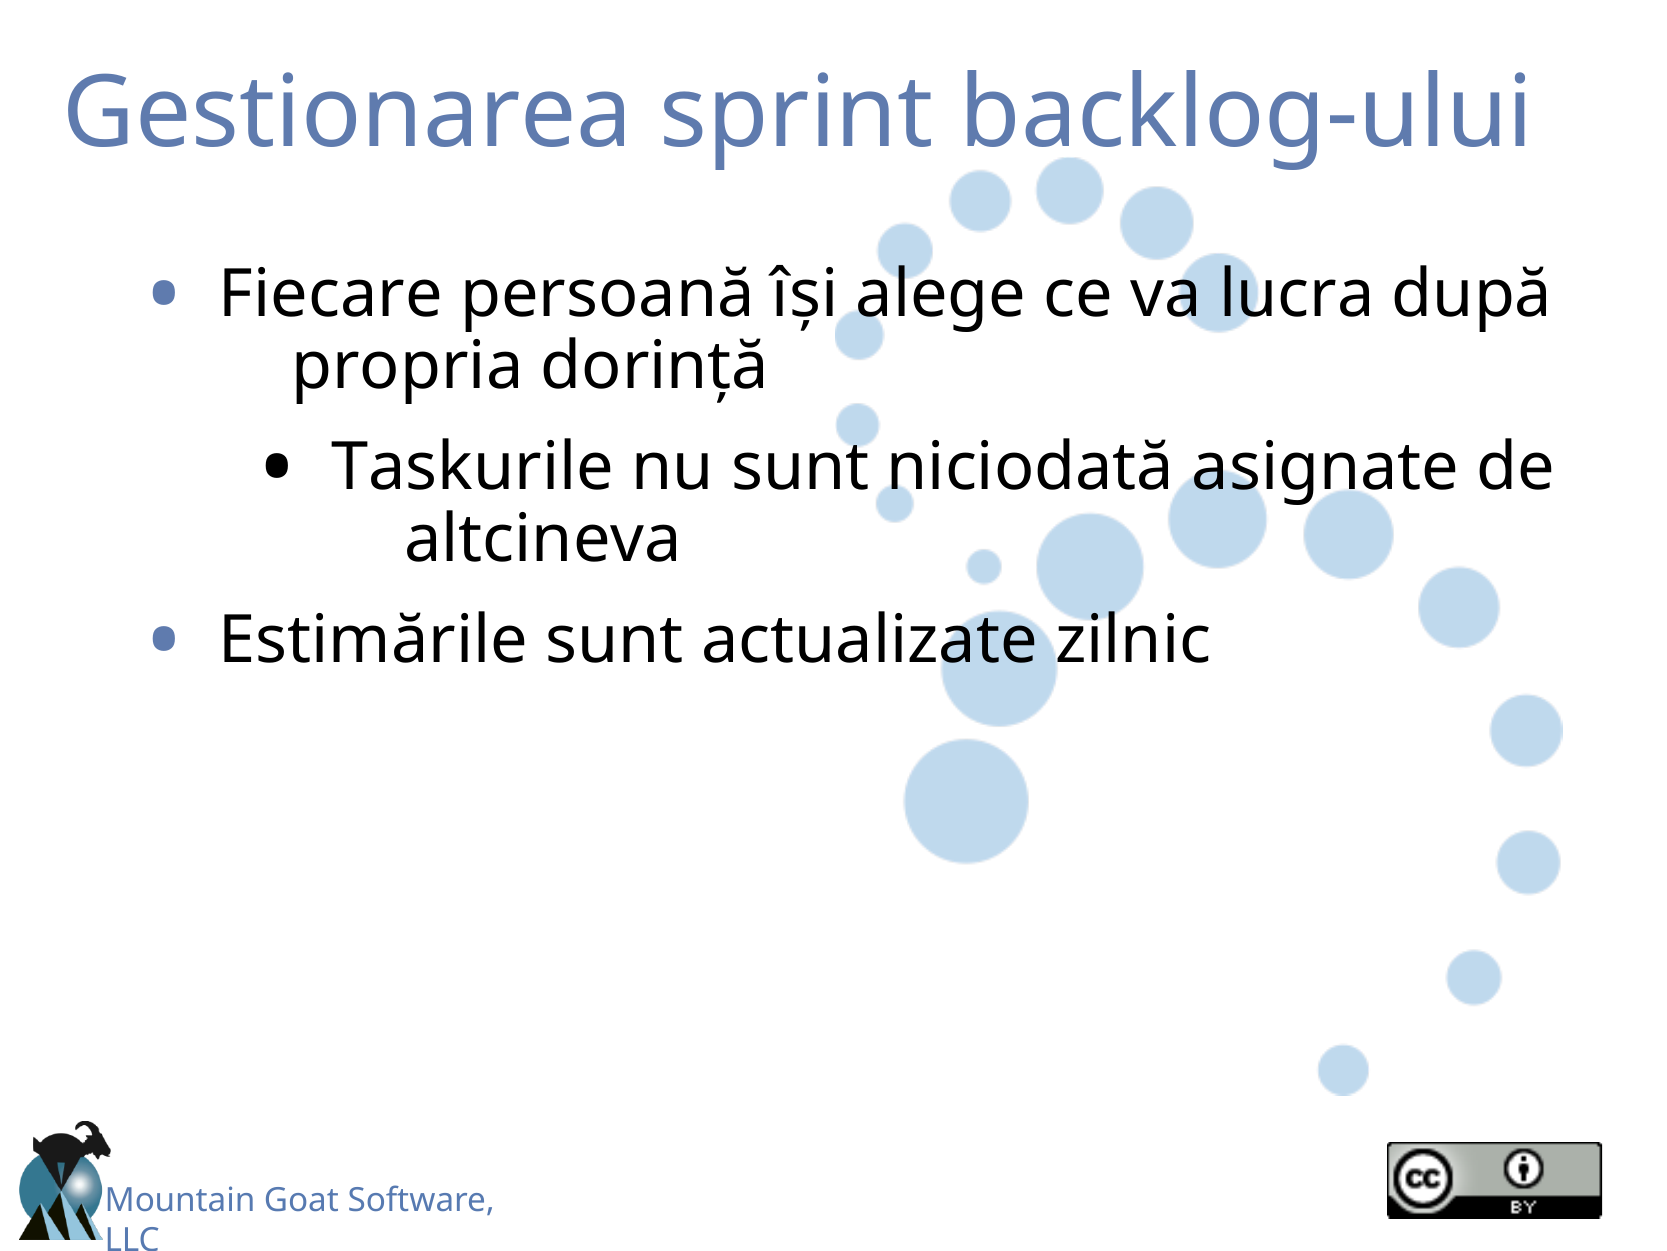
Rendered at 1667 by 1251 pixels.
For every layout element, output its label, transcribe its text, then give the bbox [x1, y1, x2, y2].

title Gestionarea sprint backlog-ului [56, 18, 1609, 194]
list Fiecare persoană își alege ce va lucra după propria dorință Taskurile nu sunt niciodată asignate de altcineva Estimările sunt actualizate zilnic [56, 252, 1609, 1117]
